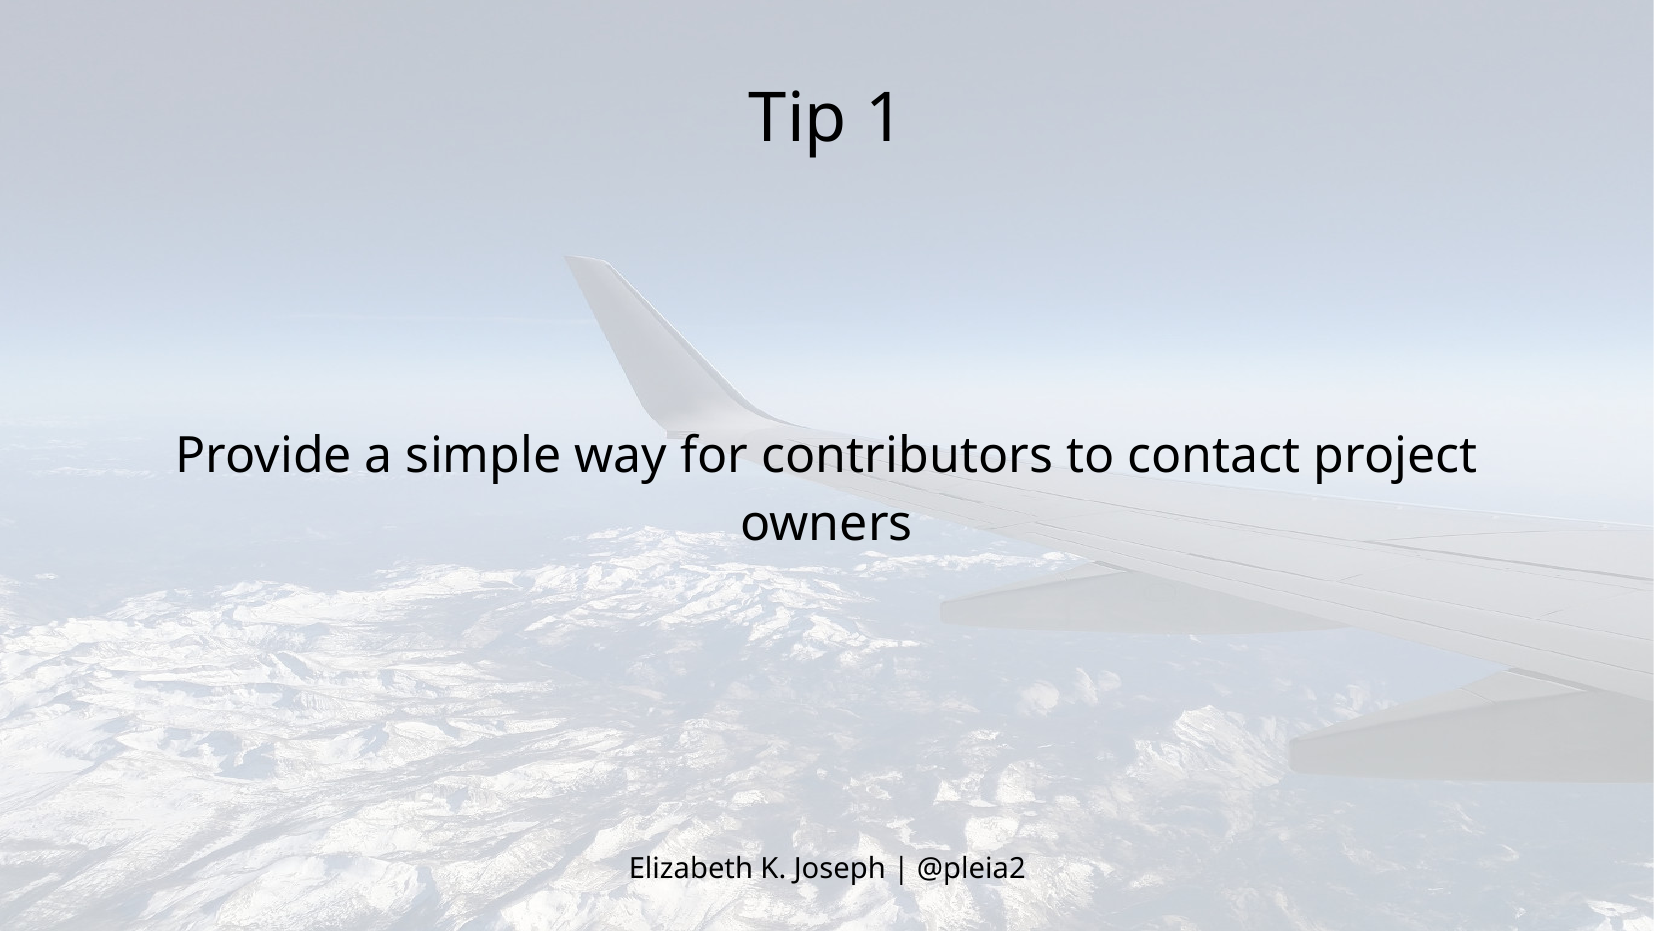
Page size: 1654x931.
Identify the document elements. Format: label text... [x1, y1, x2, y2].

picture [0, 0, 1654, 931]
title Tip 1 [82, 37, 1571, 193]
subtitle Provide a simple way for contributors to contact project owners [82, 217, 1571, 758]
